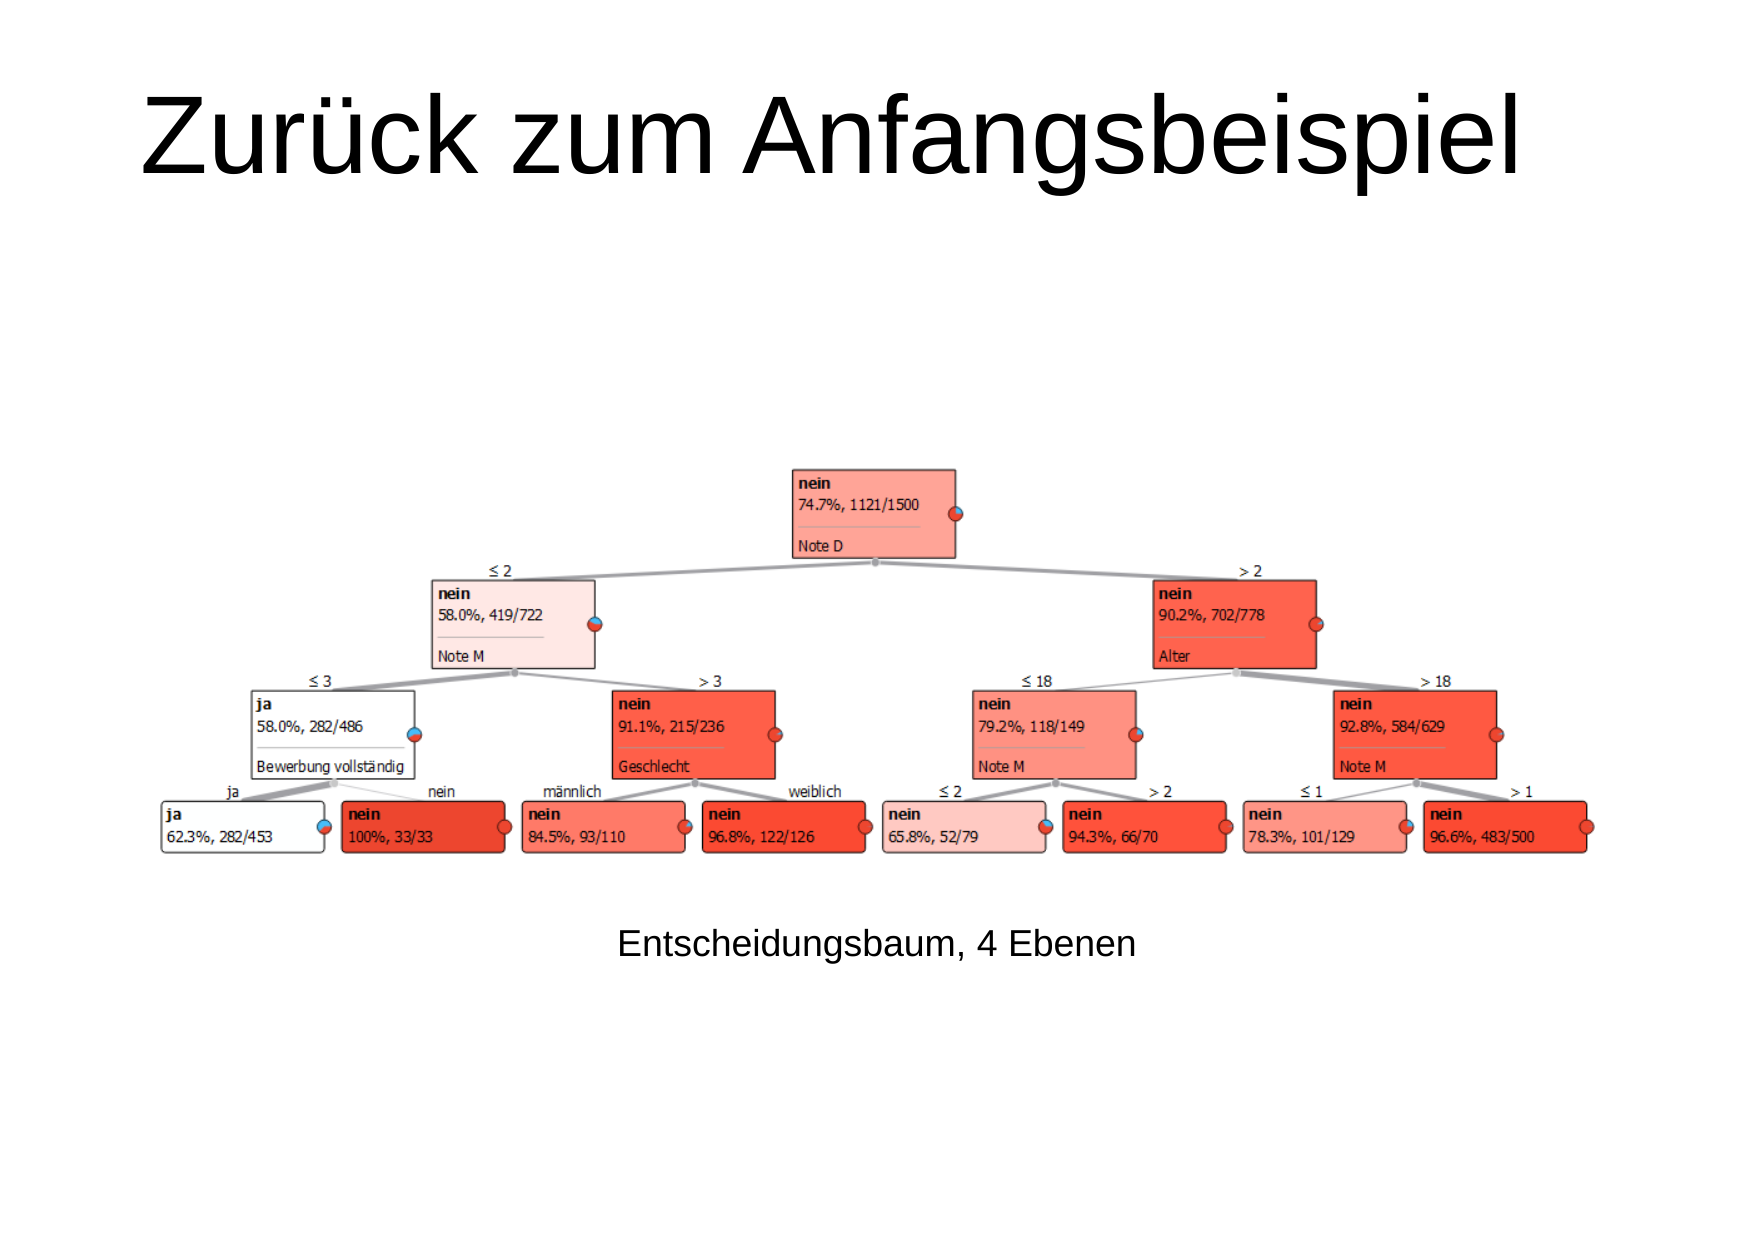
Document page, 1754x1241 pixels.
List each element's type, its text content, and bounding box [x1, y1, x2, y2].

title Zurück zum Anfangsbeispiel [140, 73, 1614, 321]
picture [128, 346, 1625, 895]
text_box Entscheidungsbaum, 4 Ebenen [59, 915, 1695, 973]
